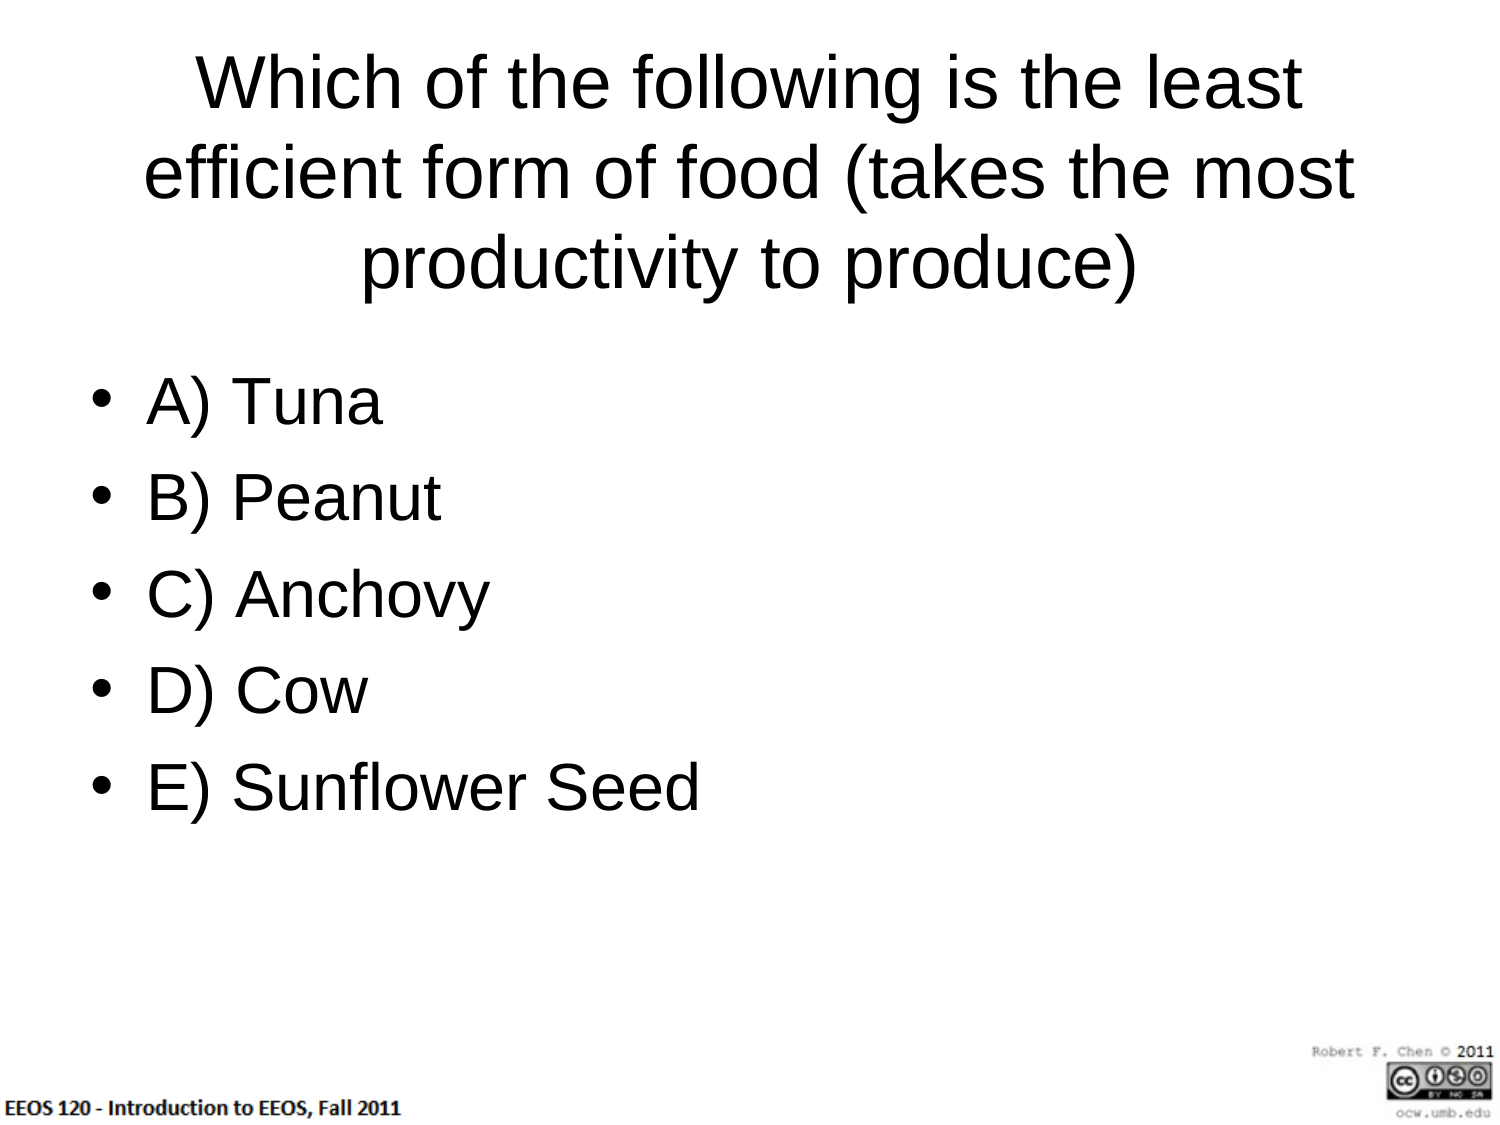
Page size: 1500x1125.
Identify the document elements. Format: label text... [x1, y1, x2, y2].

list A) Tuna B) Peanut C) Anchovy D) Cow E) Sunflower Seed [75, 350, 1426, 1006]
title Which of the following is the least efficient form of food (takes the most productivity to produce) [75, 26, 1426, 312]
picture [1306, 1040, 1500, 1125]
picture [0, 1090, 406, 1125]
